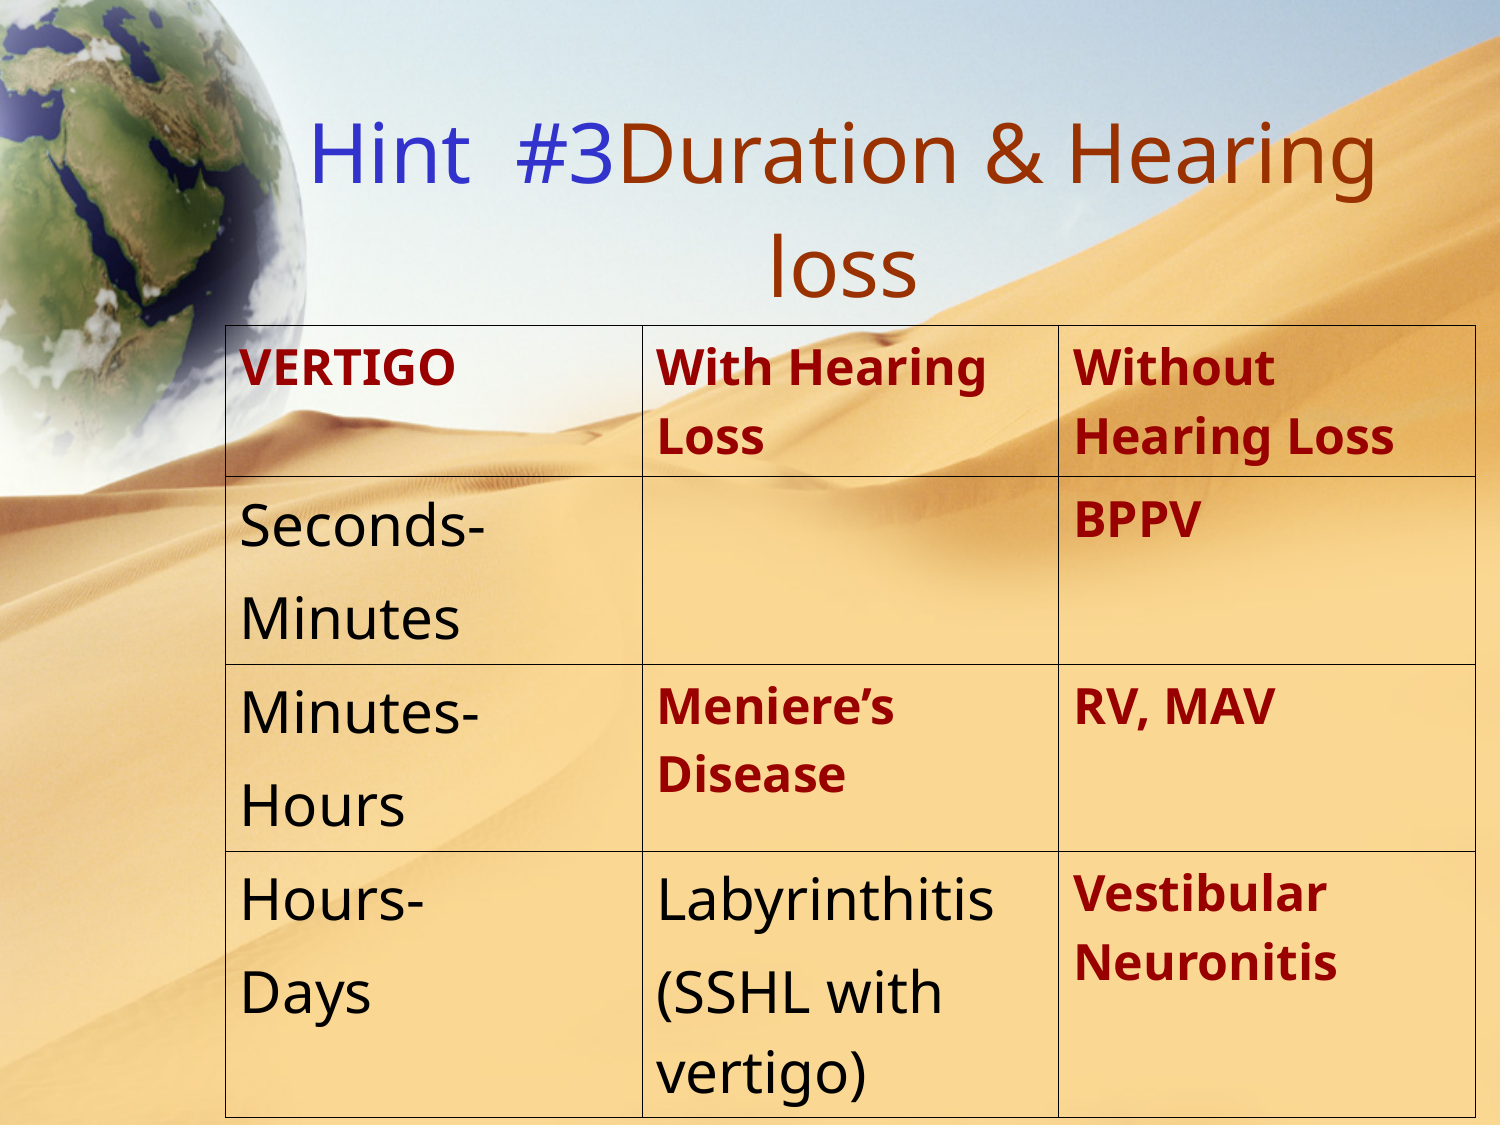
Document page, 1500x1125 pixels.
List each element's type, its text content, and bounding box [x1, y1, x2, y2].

table_header Without Hearing Loss [1059, 326, 1475, 476]
text_box Hint #3 Duration & Hearing loss [225, 87, 1463, 325]
picture [0, 0, 1500, 1125]
table_cell Meniere’s Disease [643, 665, 1058, 851]
table_cell RV, MAV [1059, 665, 1475, 851]
table_cell Labyrinthitis (SSHL with vertigo) [643, 852, 1058, 1117]
table_cell Vestibular Neuronitis [1059, 852, 1475, 1117]
table_header With Hearing Loss [643, 326, 1058, 476]
table_header VERTIGO [226, 326, 642, 476]
table_cell BPPV [1059, 477, 1475, 664]
table_cell Seconds- Minutes [226, 477, 642, 664]
table_cell [643, 477, 1058, 664]
table_cell Hours- Days [226, 852, 642, 1117]
table_cell Minutes- Hours [226, 665, 642, 851]
